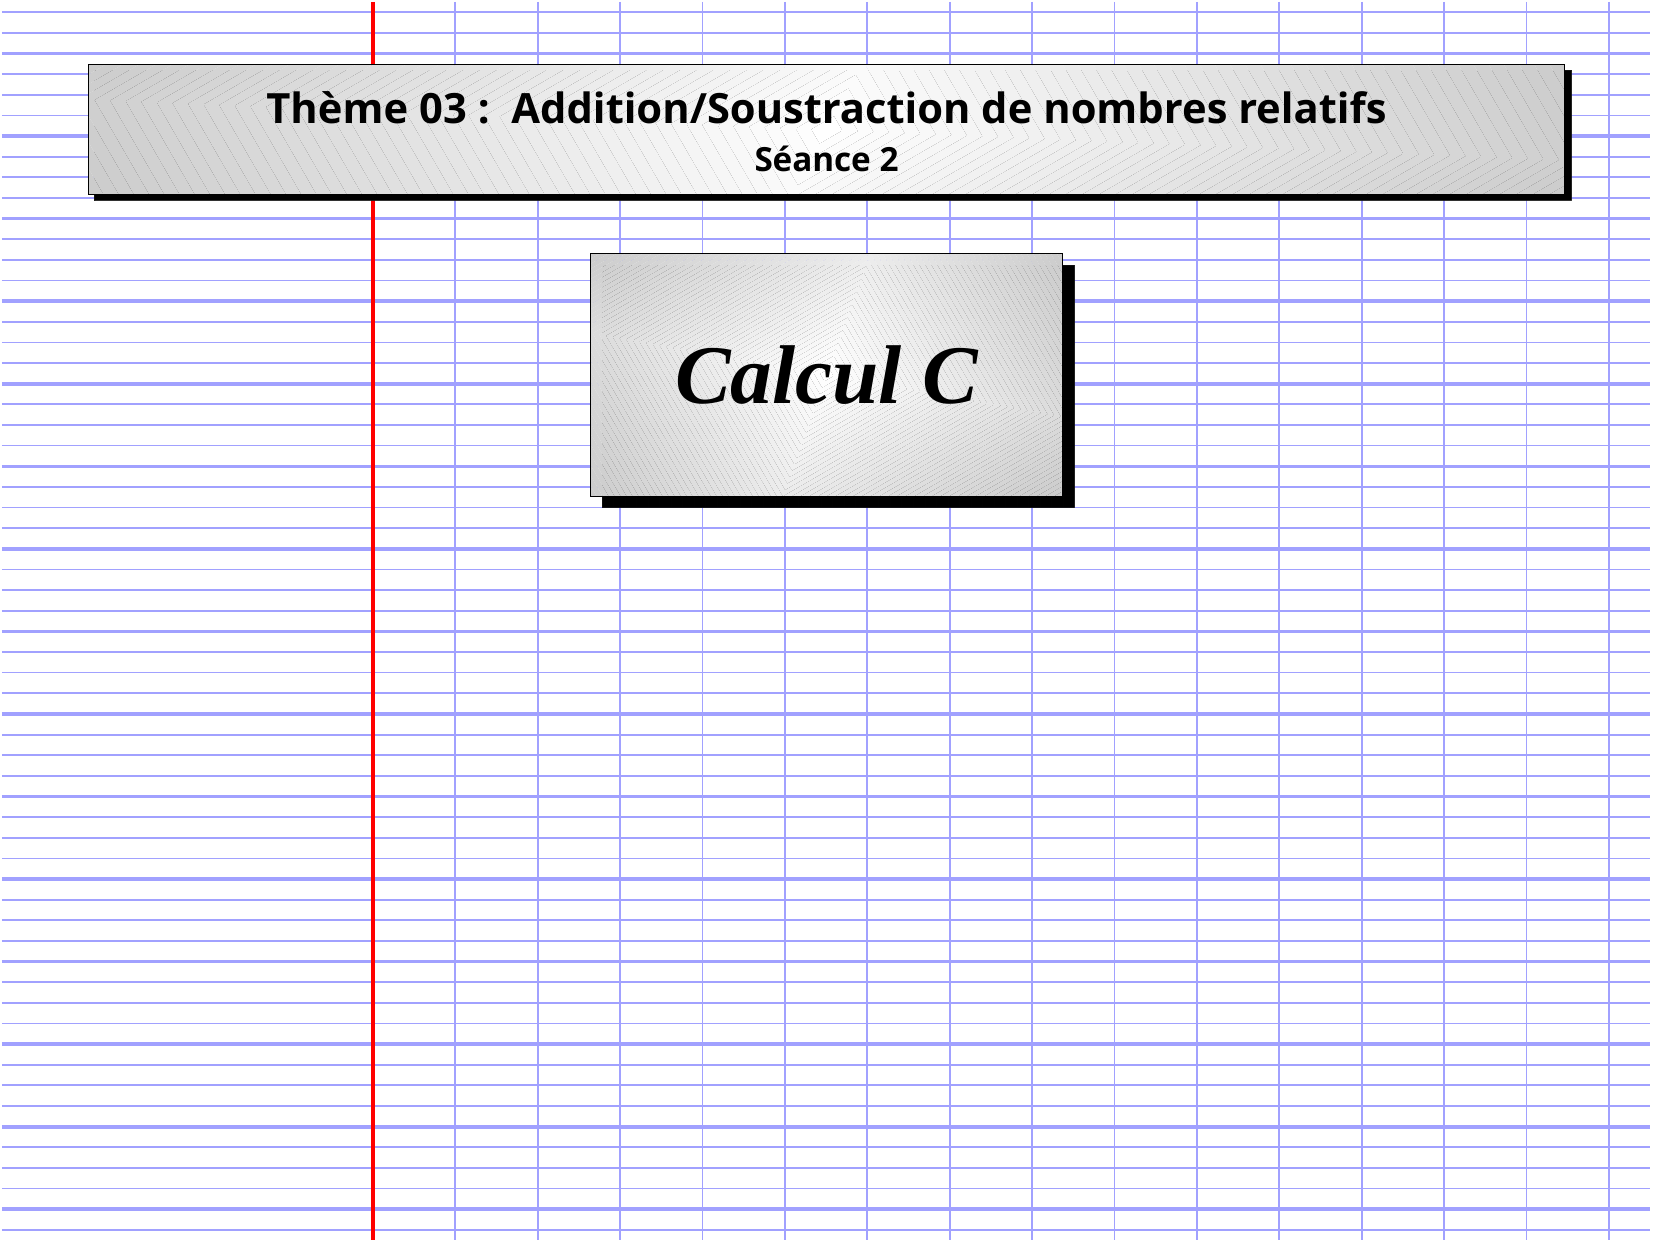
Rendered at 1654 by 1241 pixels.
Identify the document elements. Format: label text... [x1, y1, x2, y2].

text_box Calcul C [590, 253, 1063, 497]
text_box Thème 03 : Addition/Soustraction de nombres relatifs Séance 2 [88, 64, 1565, 195]
picture [0, 0, 1654, 1241]
